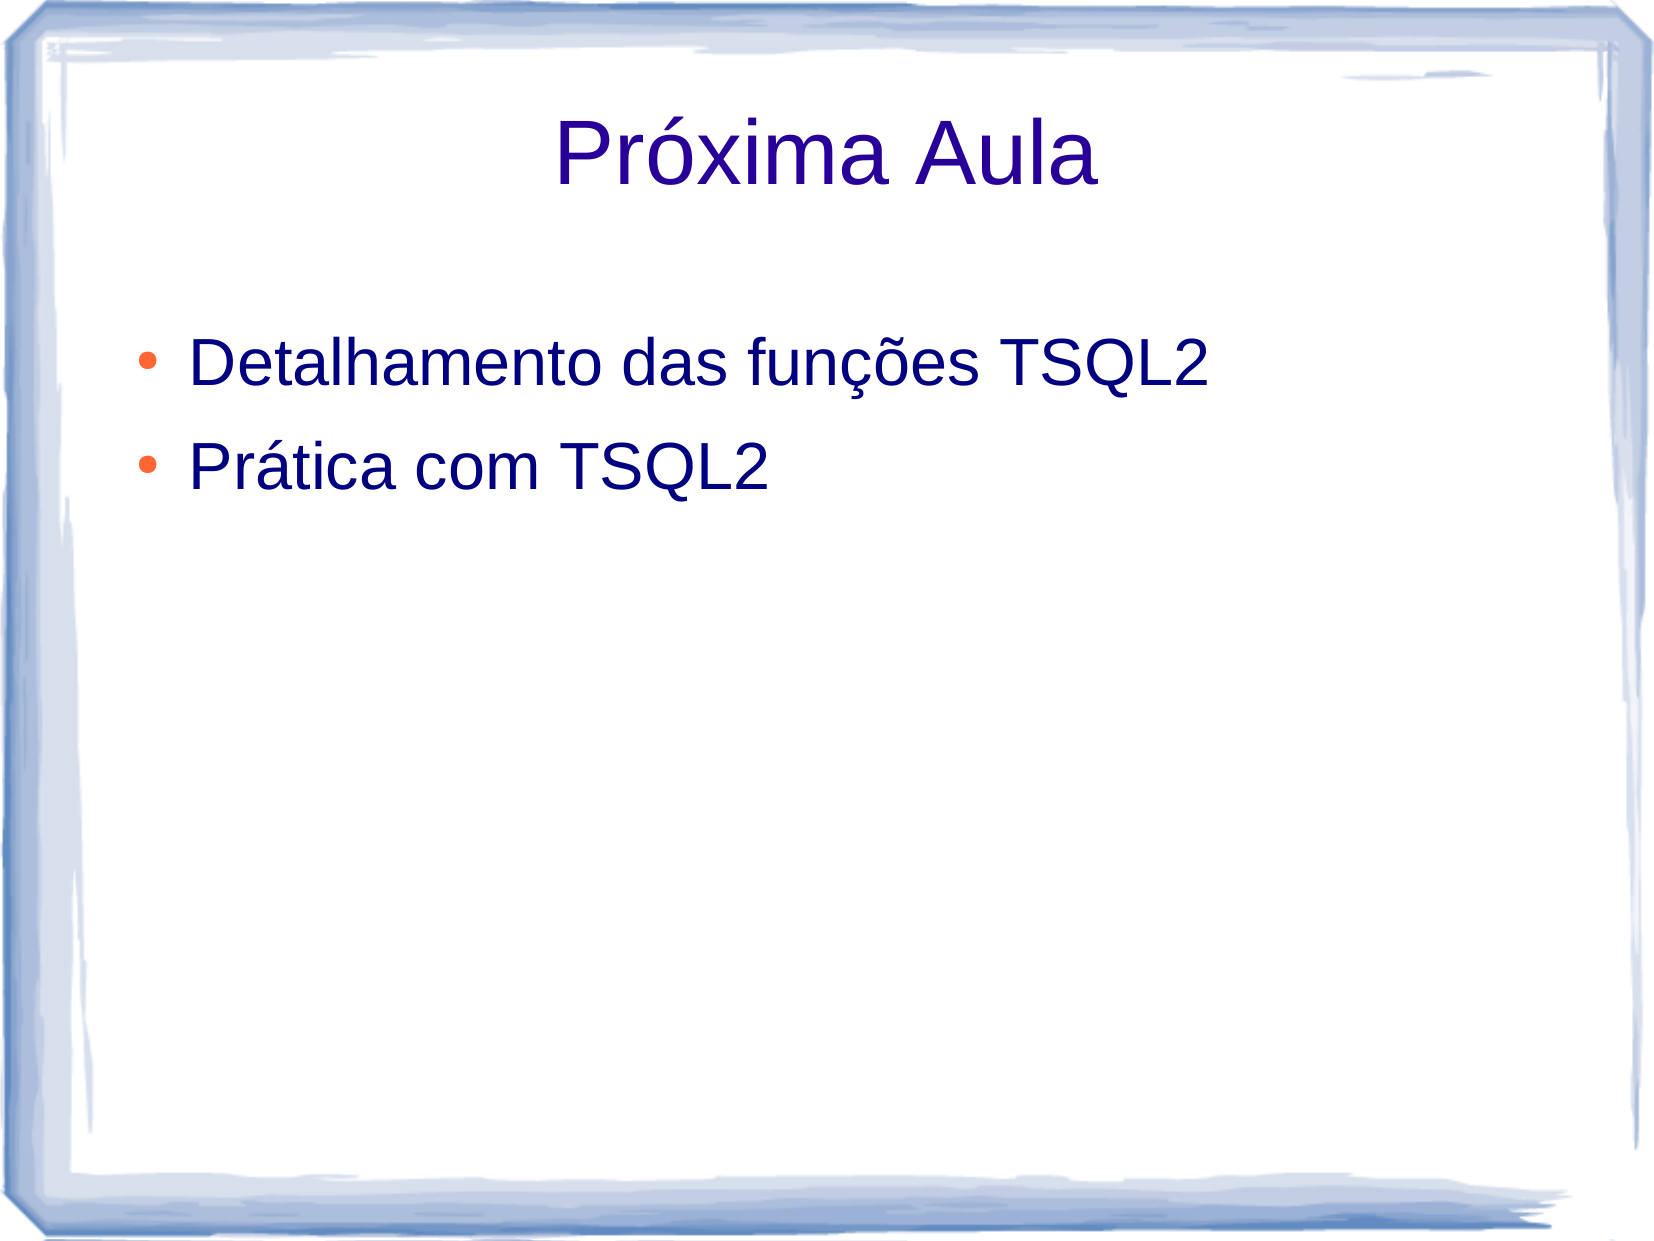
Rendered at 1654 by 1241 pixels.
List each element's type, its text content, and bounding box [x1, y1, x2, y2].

list Detalhamento das funções TSQL2 Prática com TSQL2 [118, 324, 1571, 1241]
title Próxima Aula [82, 49, 1571, 257]
picture [0, 0, 1654, 1241]
